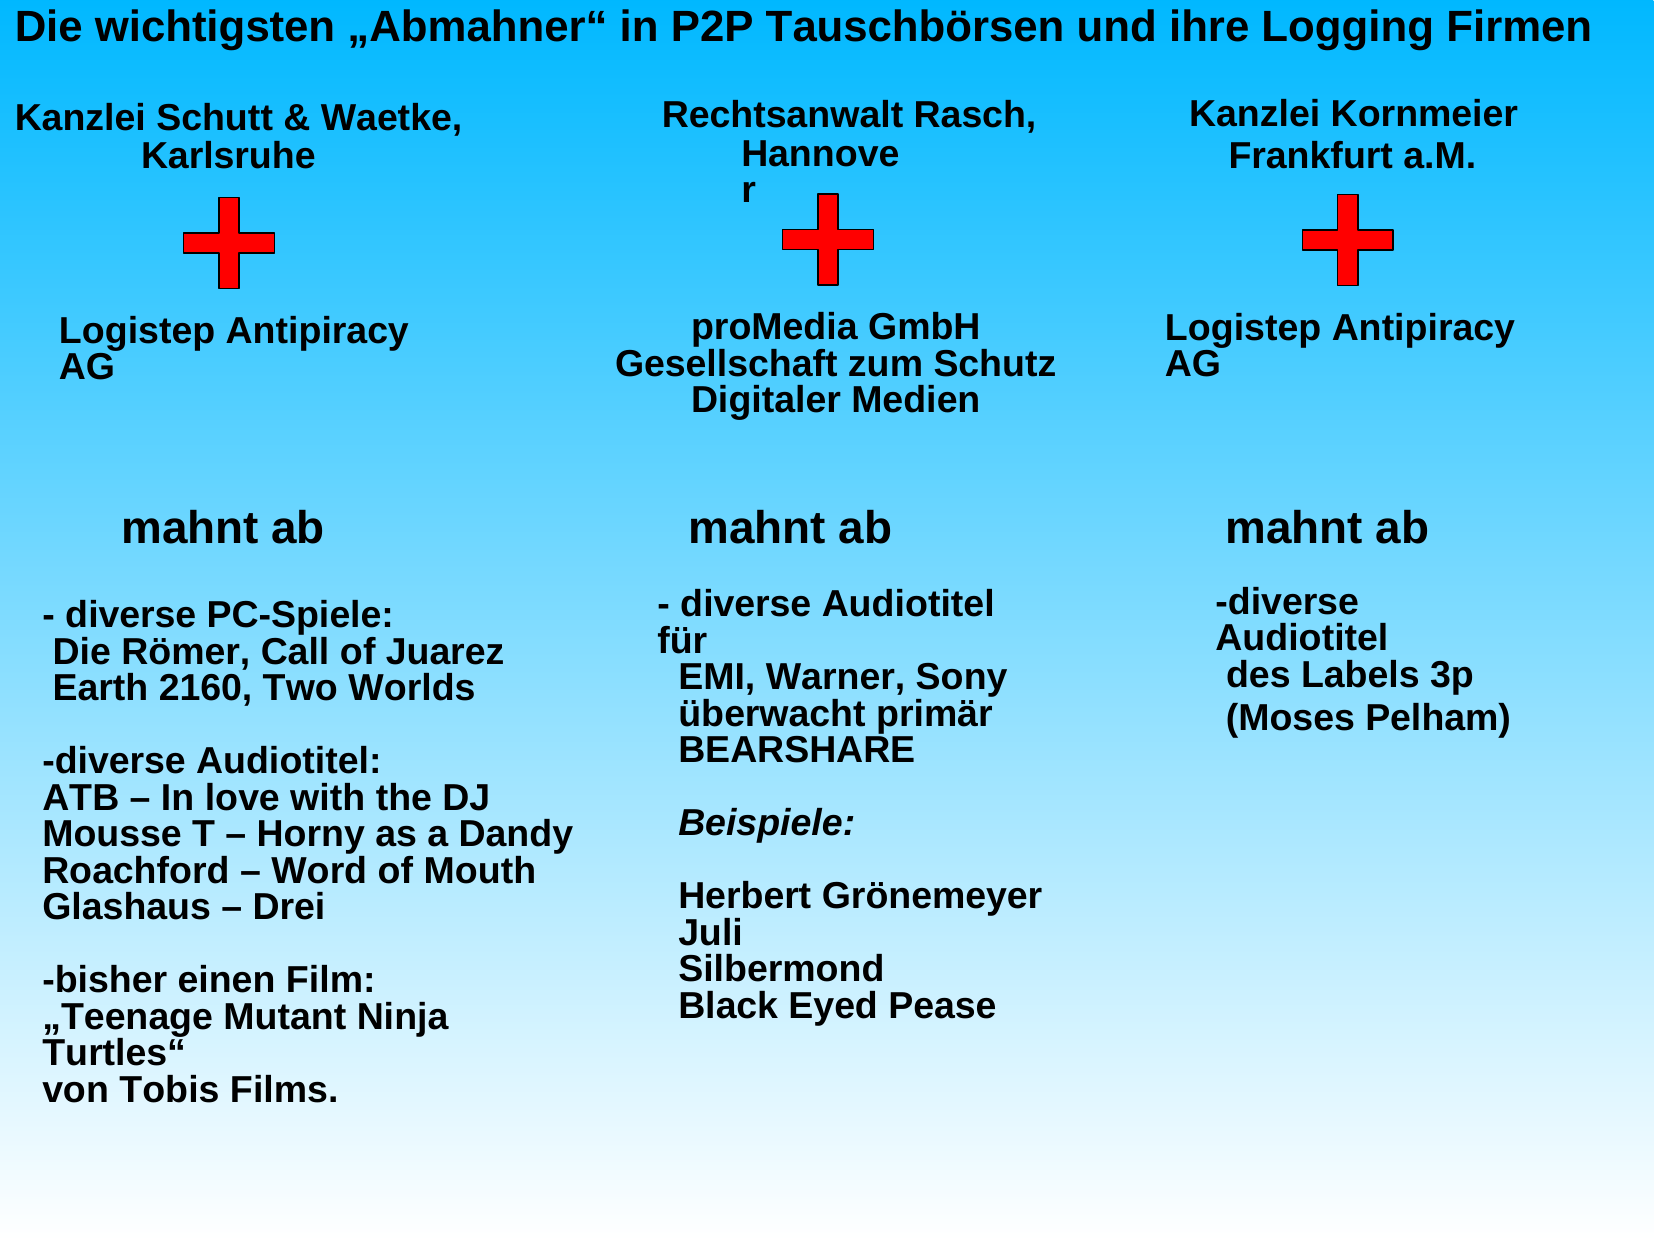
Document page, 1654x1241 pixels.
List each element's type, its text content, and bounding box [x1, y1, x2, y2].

text_box - diverse PC-Spiele: Die Römer, Call of Juarez Earth 2160, Two Worlds -diverse Audiotitel: ATB – In love with the DJ Mousse T – Horny as a Dandy Roachford – Word of Mouth Glashaus – Drei -bisher einen Film: „Teenage Mutant Ninja Turtles“ von Tobis Films. [27, 591, 613, 1212]
text_box mahnt ab [106, 500, 341, 568]
text_box -diverse Audiotitel des Labels 3p (Moses Pelham)‏ [1200, 577, 1555, 723]
text_box Kanzlei Kornmeier [1174, 90, 1534, 149]
text_box Die wichtigsten „Abmahner“ in P2P Tauschbörsen und ihre Logging Firmen [0, 0, 1654, 65]
text_box mahnt ab [1211, 500, 1445, 568]
text_box Logistep Antipiracy AG [1150, 303, 1592, 362]
text_box mahnt ab [673, 500, 908, 568]
text_box proMedia GmbH Gesellschaft zum Schutz Digitaler Medien [600, 303, 1072, 448]
text_box [1302, 194, 1394, 286]
text_box Hannover [726, 129, 929, 189]
text_box Logistep Antipiracy AG [44, 306, 486, 365]
text_box Karlsruhe [126, 132, 331, 191]
text_box Rechtsanwalt Rasch, [647, 90, 1053, 149]
text_box [782, 194, 874, 286]
text_box Frankfurt a.M. [1213, 132, 1492, 191]
text_box - diverse Audiotitel für EMI, Warner, Sony überwacht primär BEARSHARE Beispiele: Herbert Grönemeyer Juli Silbermond Black Eyed Pease [642, 580, 1068, 1201]
text_box Kanzlei Schutt & Waetke, [0, 93, 514, 152]
text_box [183, 197, 275, 289]
